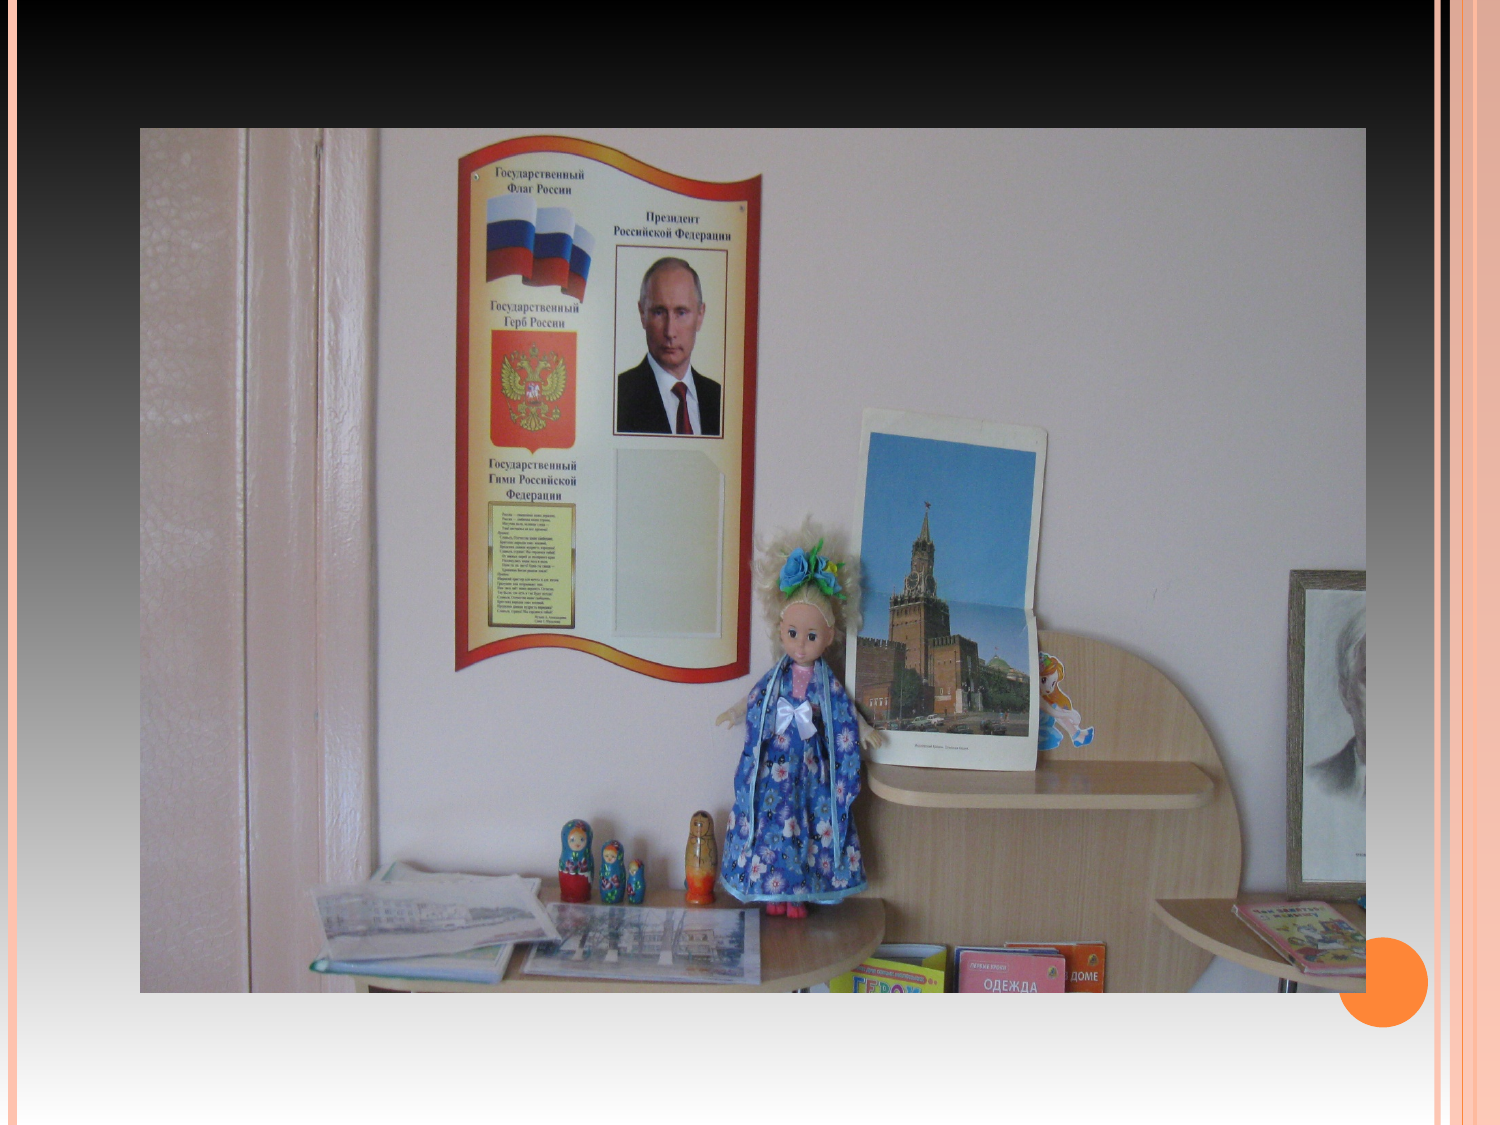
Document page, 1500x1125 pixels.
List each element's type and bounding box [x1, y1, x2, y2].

picture [140, 128, 1366, 993]
